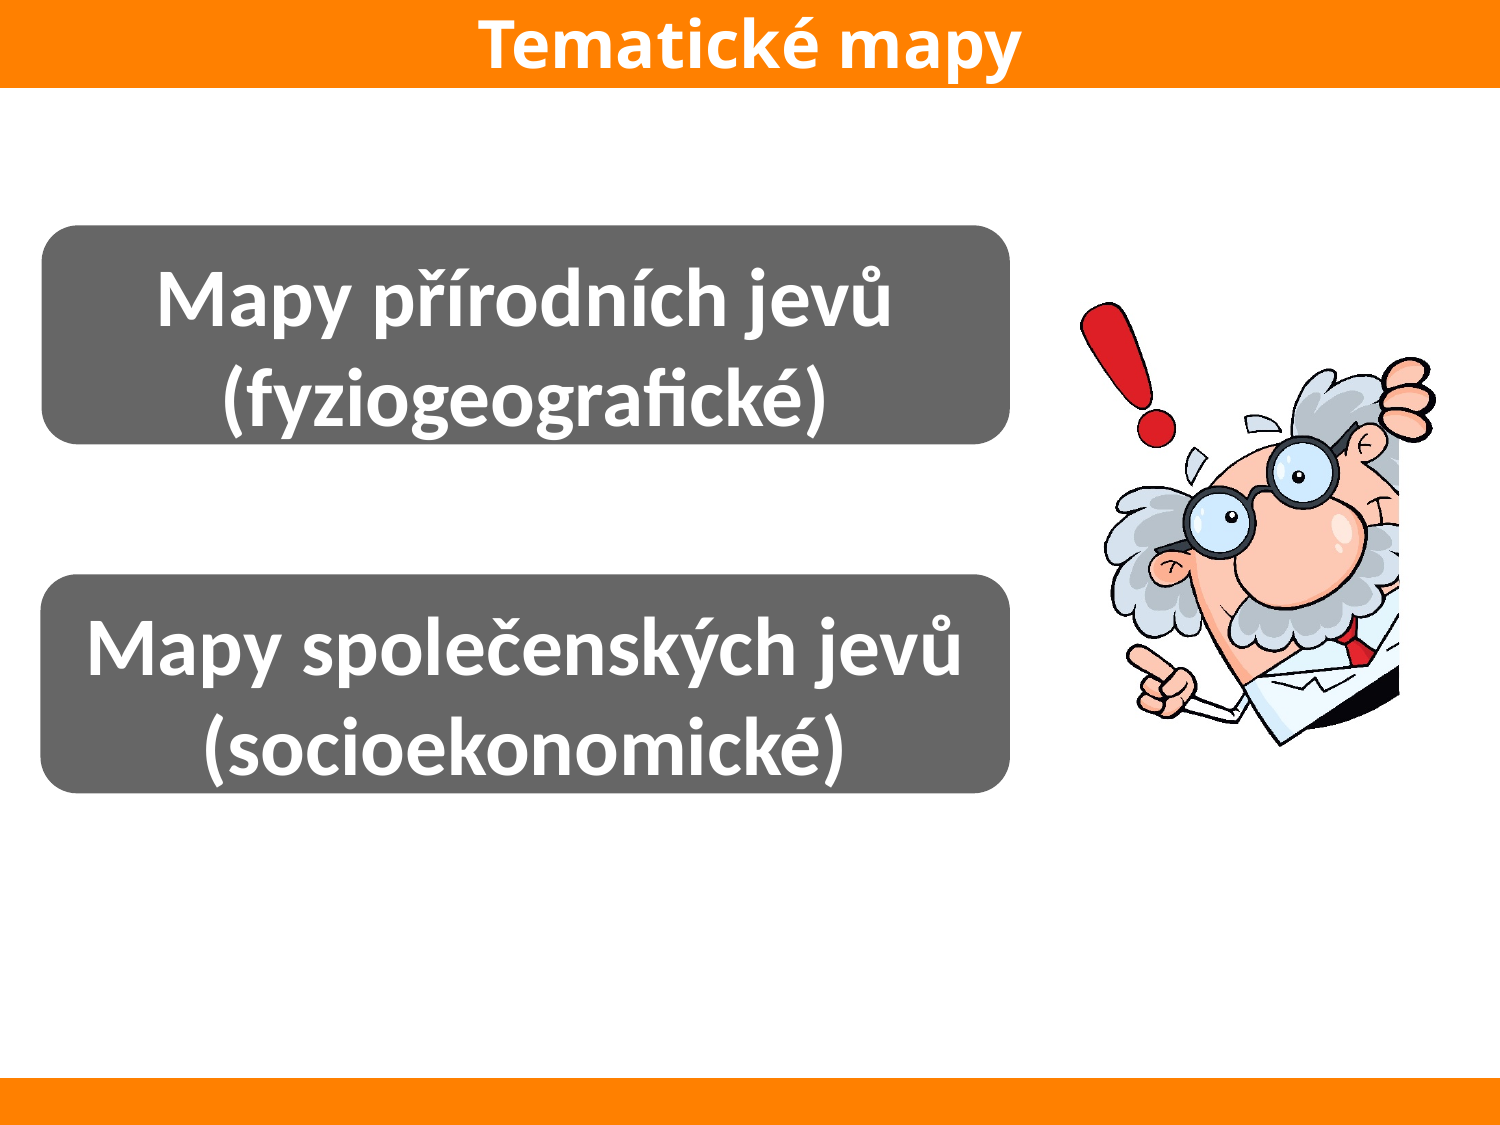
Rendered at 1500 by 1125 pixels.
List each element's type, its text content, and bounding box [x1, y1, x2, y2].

text_box Tematické mapy [0, 0, 1500, 88]
text_box Mapy přírodních jevů (fyziogeografické) [41, 225, 1010, 445]
text_box Mapy společenských jevů (socioekonomické) [40, 574, 1010, 794]
picture [1080, 302, 1436, 747]
text_box [0, 1078, 1500, 1125]
